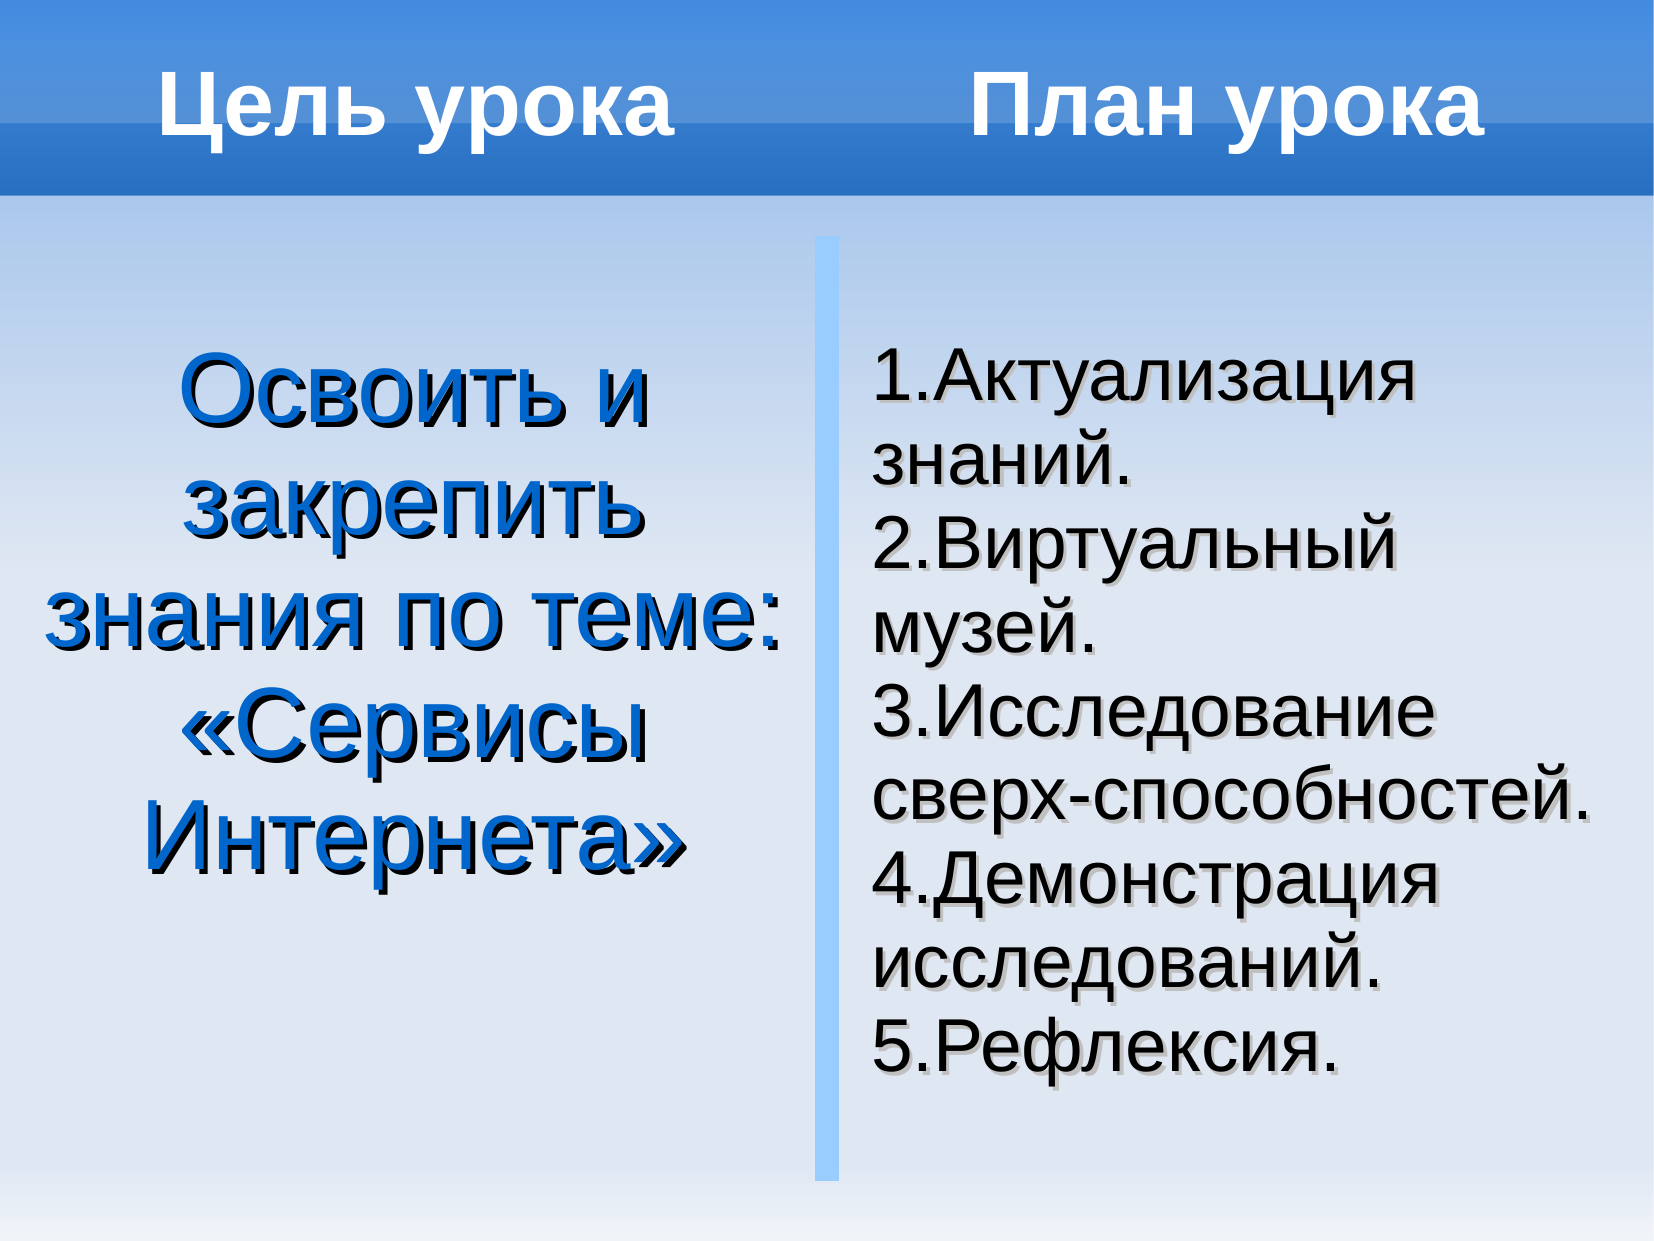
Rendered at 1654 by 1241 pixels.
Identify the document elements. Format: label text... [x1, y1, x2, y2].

text_box Освоить и закрепить знания по теме: «Сервисы Интернета» [0, 324, 827, 899]
text_box Актуализация знаний. Виртуальный музей. Исследование сверх-способностей. Демонстрация исследований. Рефлексия. [856, 324, 1625, 1096]
title Цель урока План урока [76, 0, 1565, 208]
picture [0, 0, 1654, 1241]
